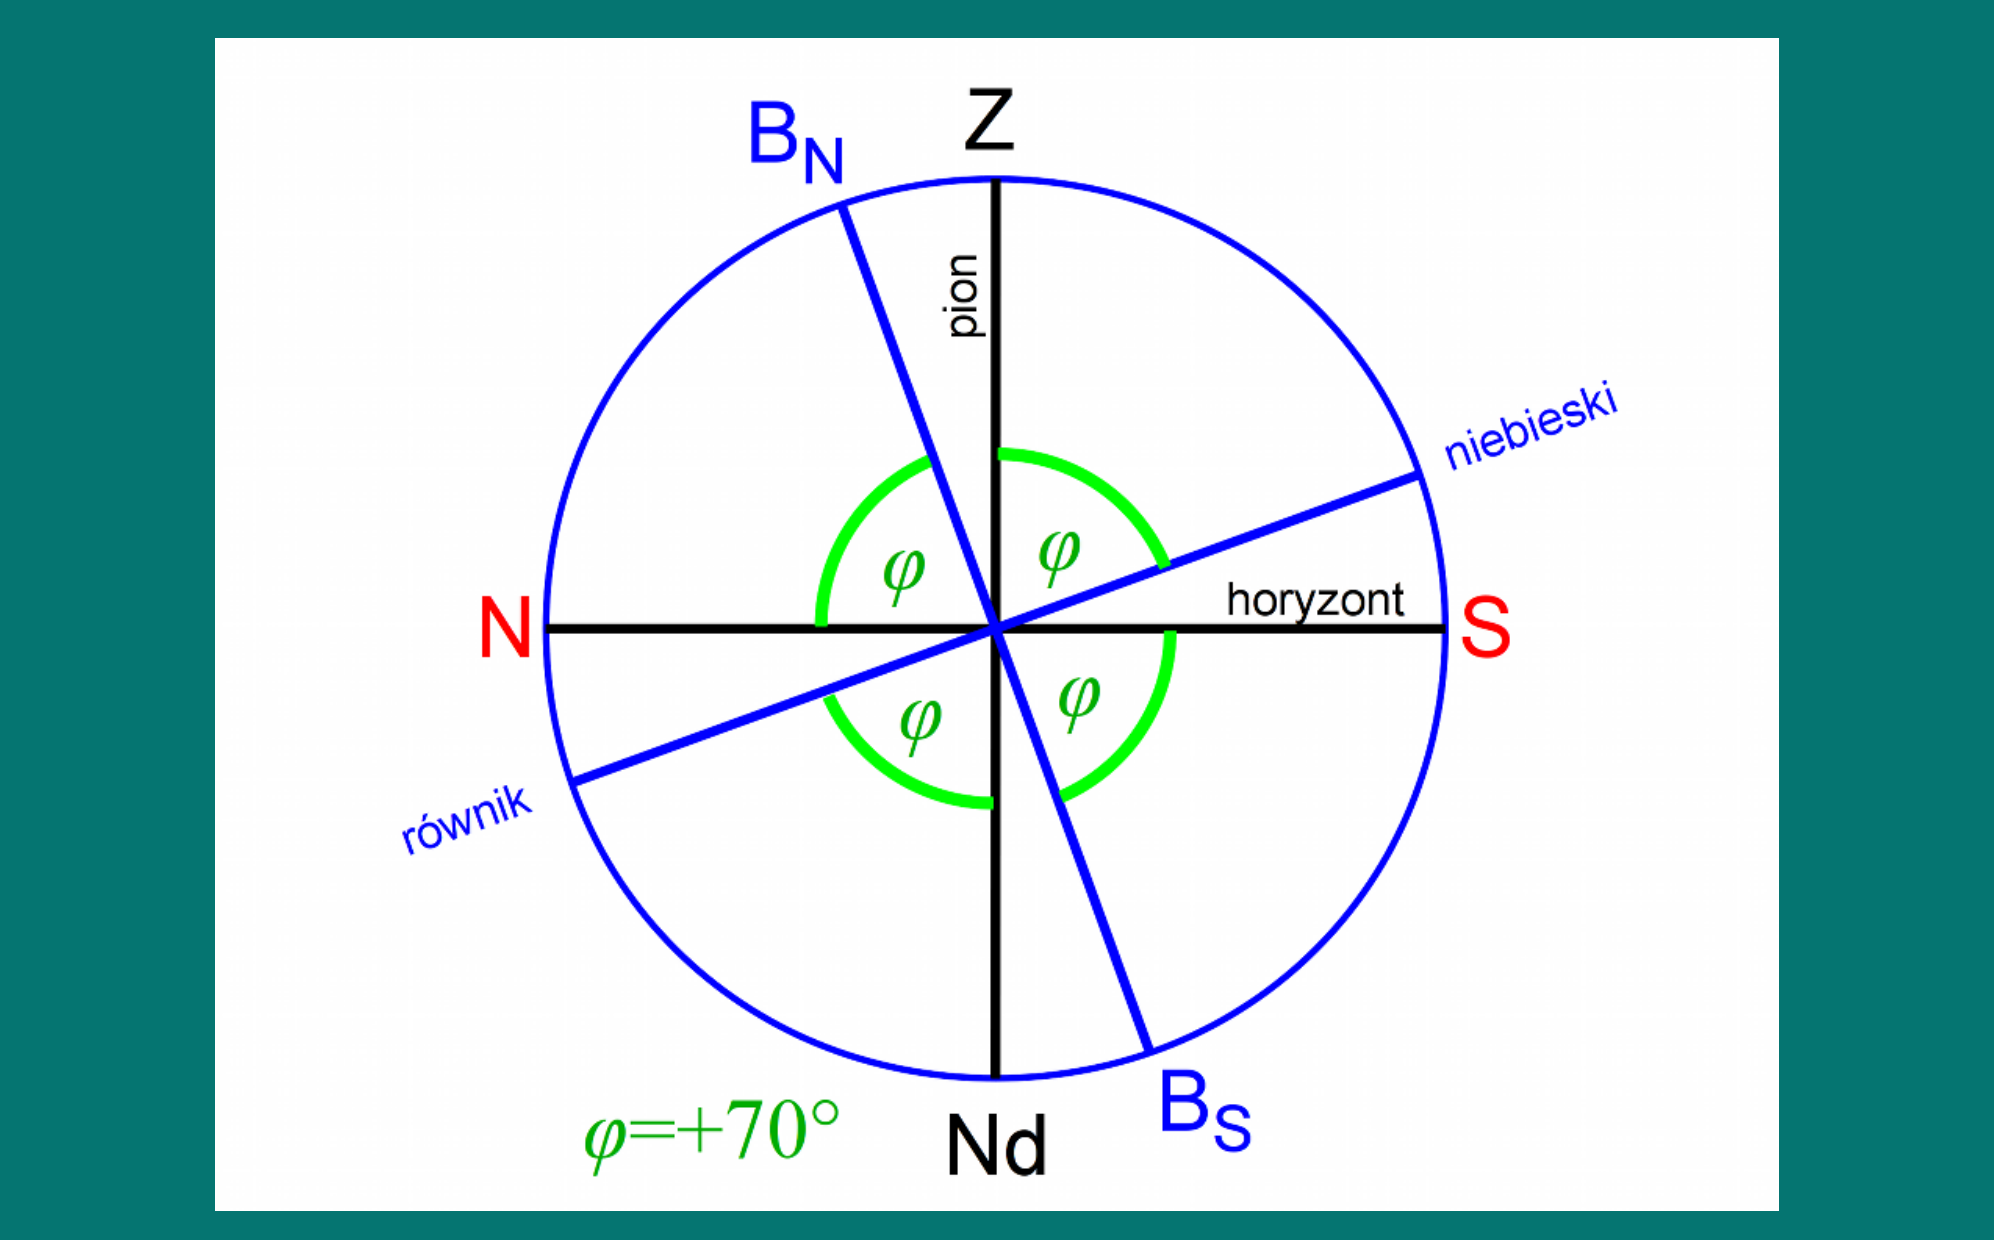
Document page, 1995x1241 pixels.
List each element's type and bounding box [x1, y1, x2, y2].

picture [215, 38, 1779, 1211]
